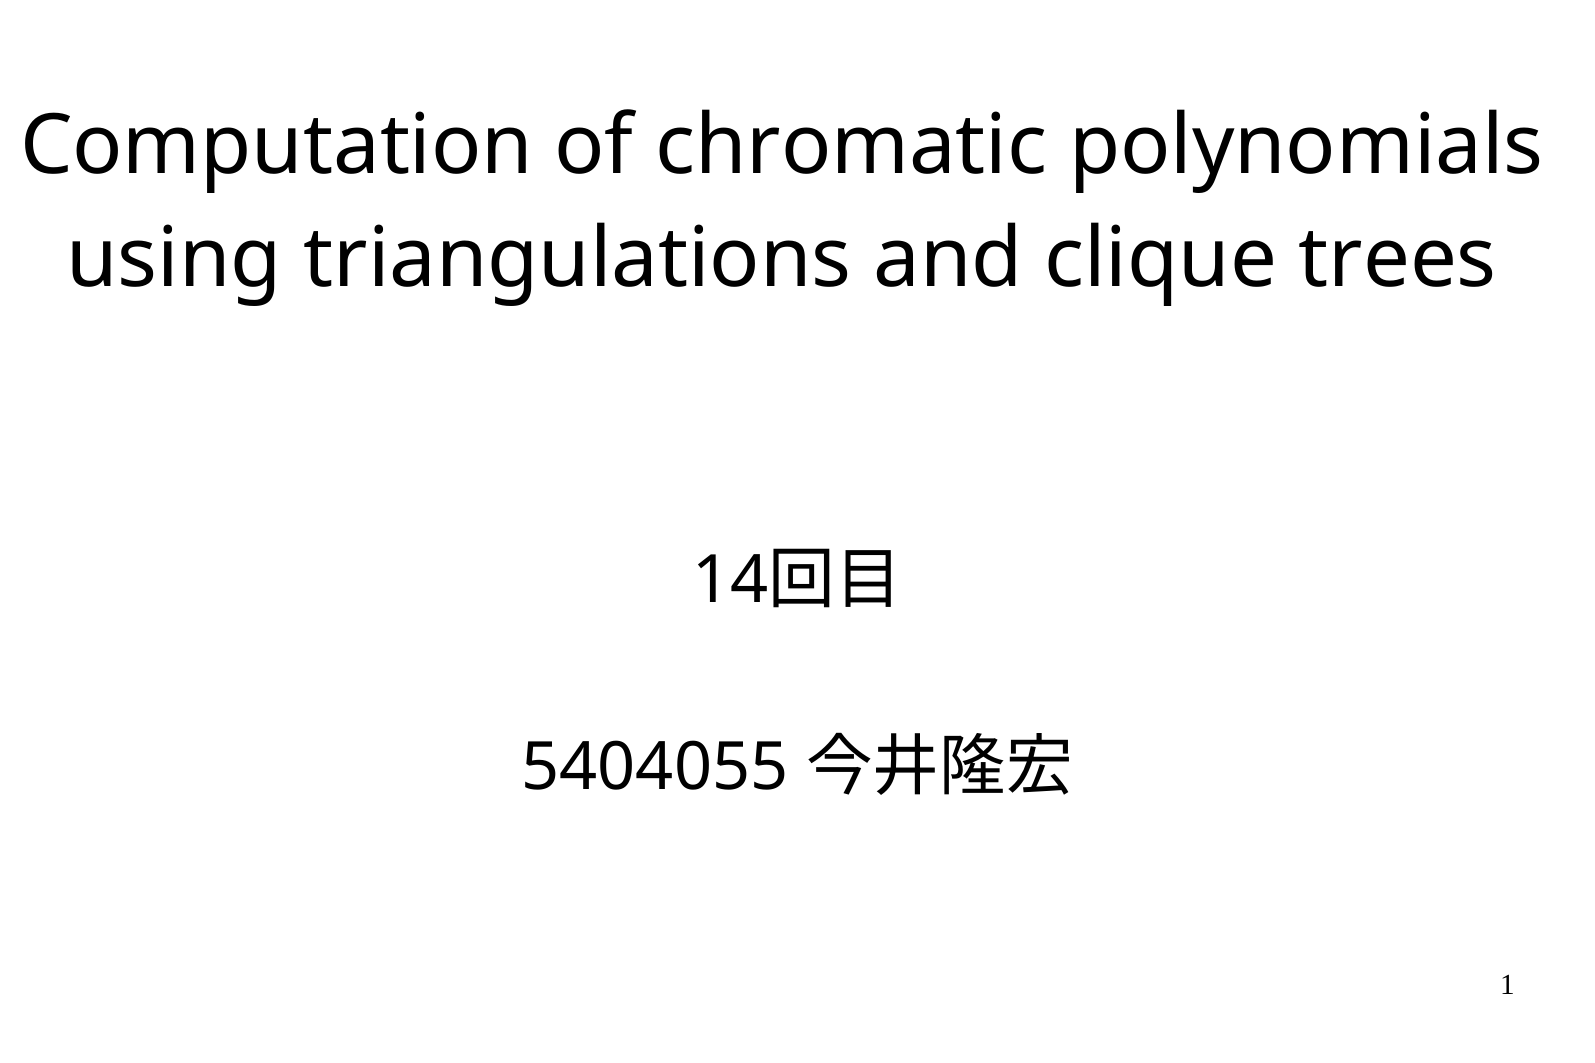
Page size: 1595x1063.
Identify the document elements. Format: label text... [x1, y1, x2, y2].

text_box 14回目 5404055 今井隆宏 [79, 383, 1515, 951]
title Computation of chromatic polynomials using triangulations and clique trees [0, 100, 1565, 296]
